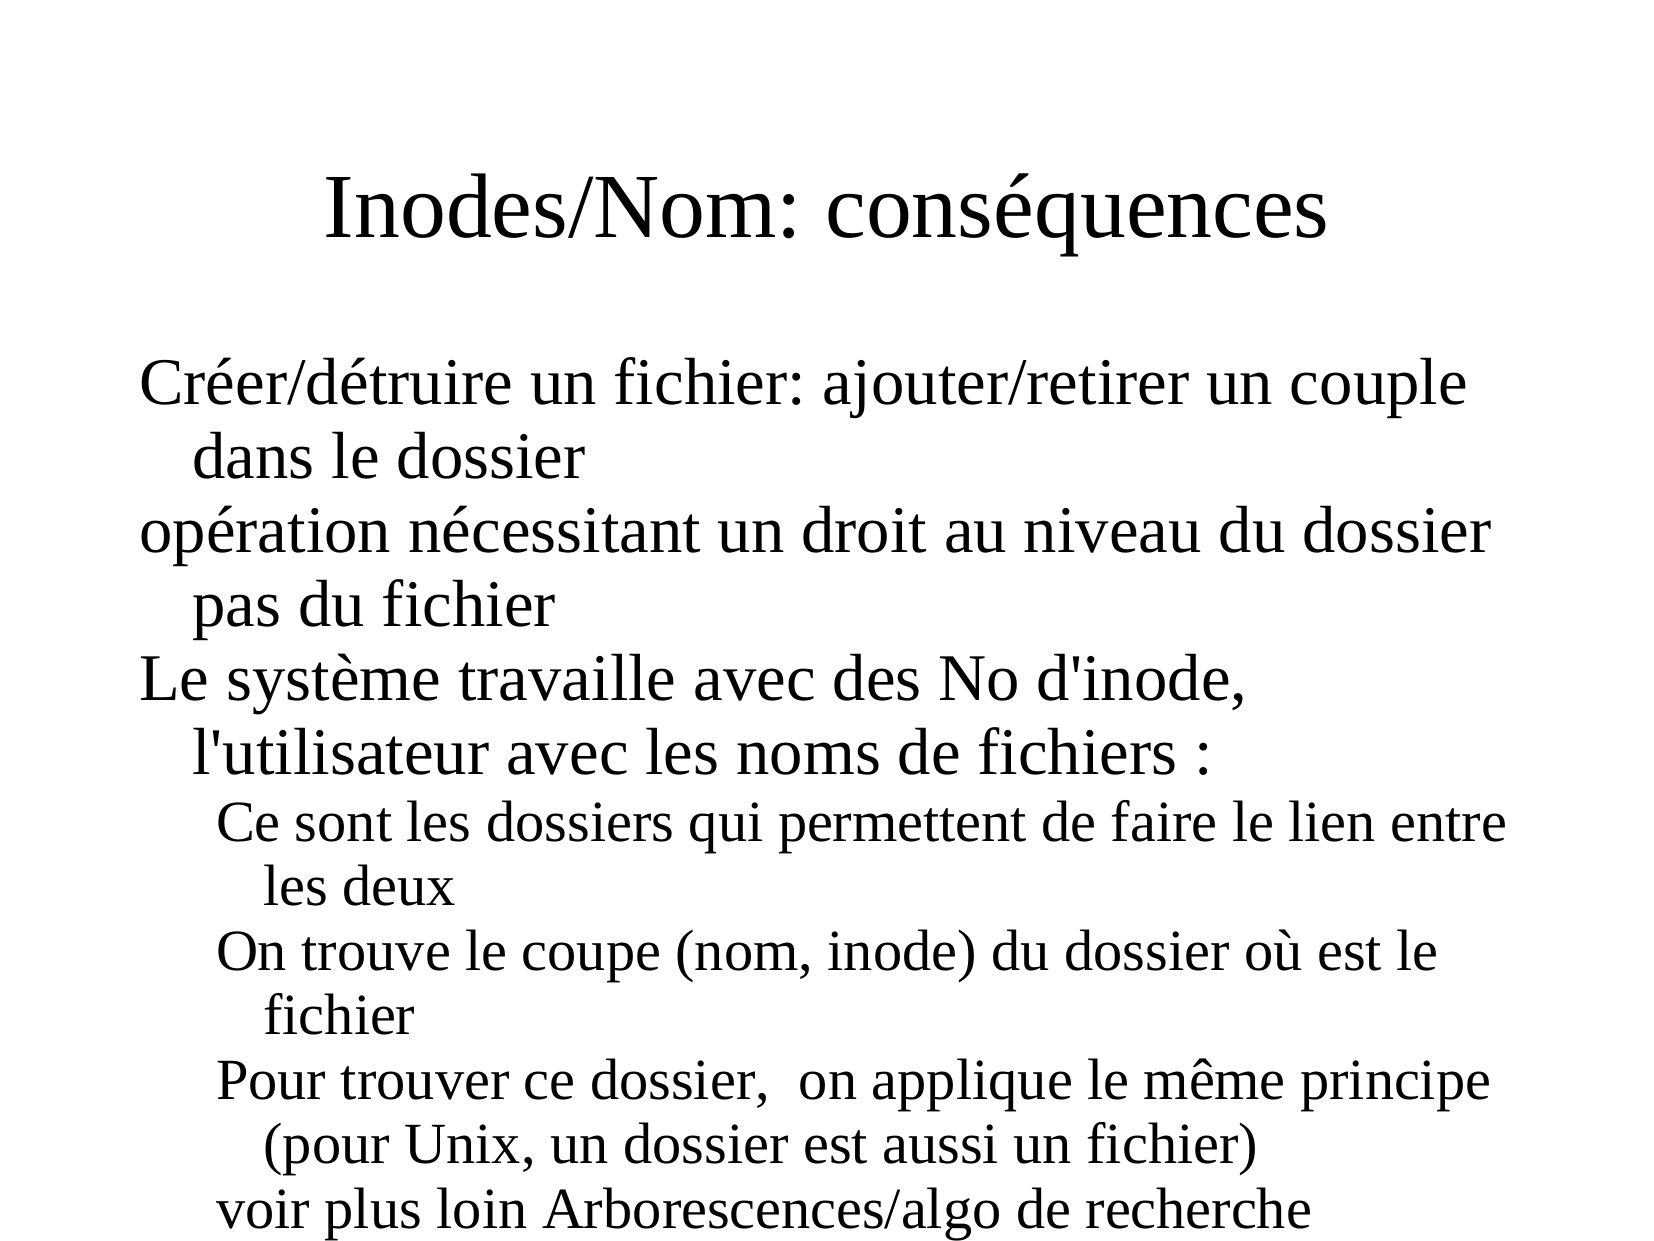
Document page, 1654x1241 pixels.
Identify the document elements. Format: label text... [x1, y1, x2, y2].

list Créer/détruire un fichier: ajouter/retirer un couple dans le dossier opération nécessitant un droit au niveau du dossier pas du fichier Le système travaille avec des No d'inode, l'utilisateur avec les noms de fichiers : Ce sont les dossiers qui permettent de faire le lien entre les deux On trouve le coupe (nom, inode) du dossier où est le fichier Pour trouver ce dossier, on applique le même principe (pour Unix, un dossier est aussi un fichier) voir plus loin Arborescences/algo de recherche [121, 344, 1534, 1241]
title Inodes/Nom: conséquences [121, 102, 1534, 311]
